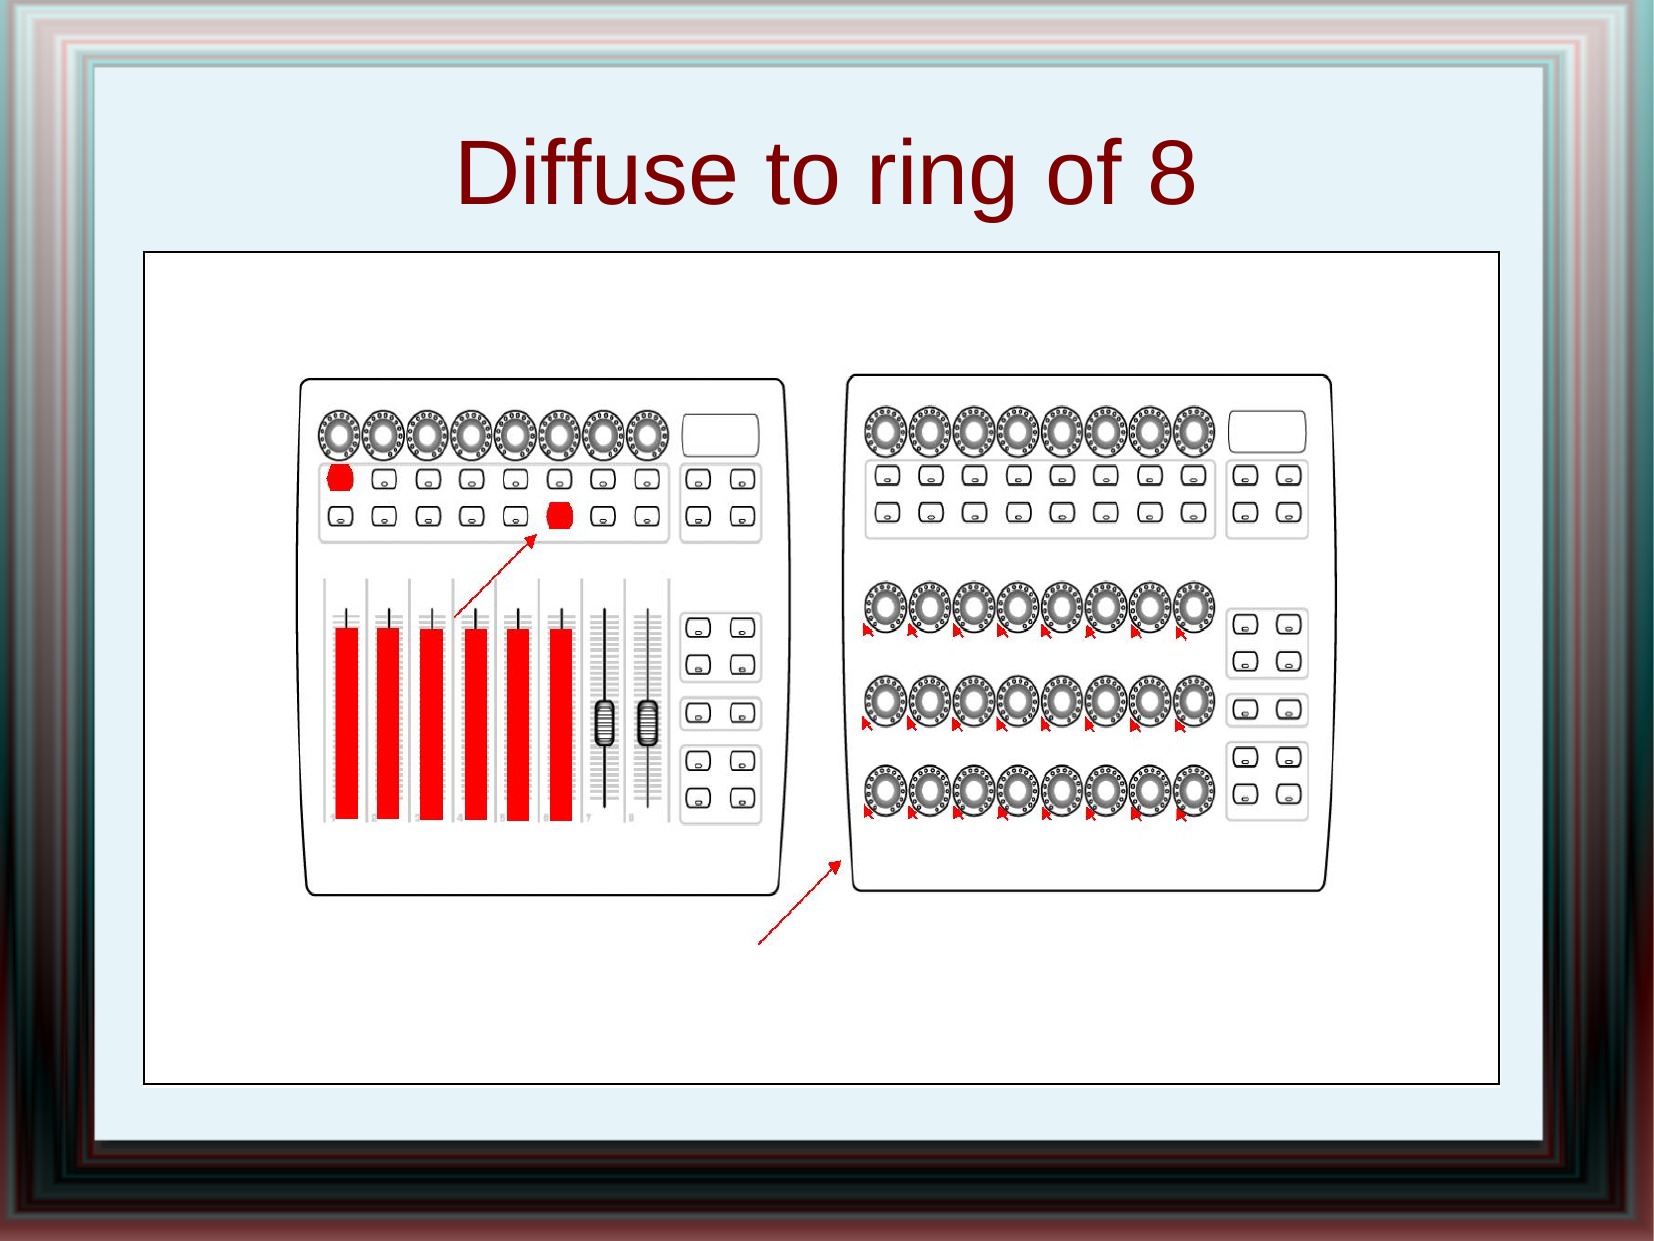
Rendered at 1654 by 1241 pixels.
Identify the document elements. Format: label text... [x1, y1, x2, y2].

picture [0, 0, 1654, 1241]
title Diffuse to ring of 8 [118, 95, 1536, 250]
